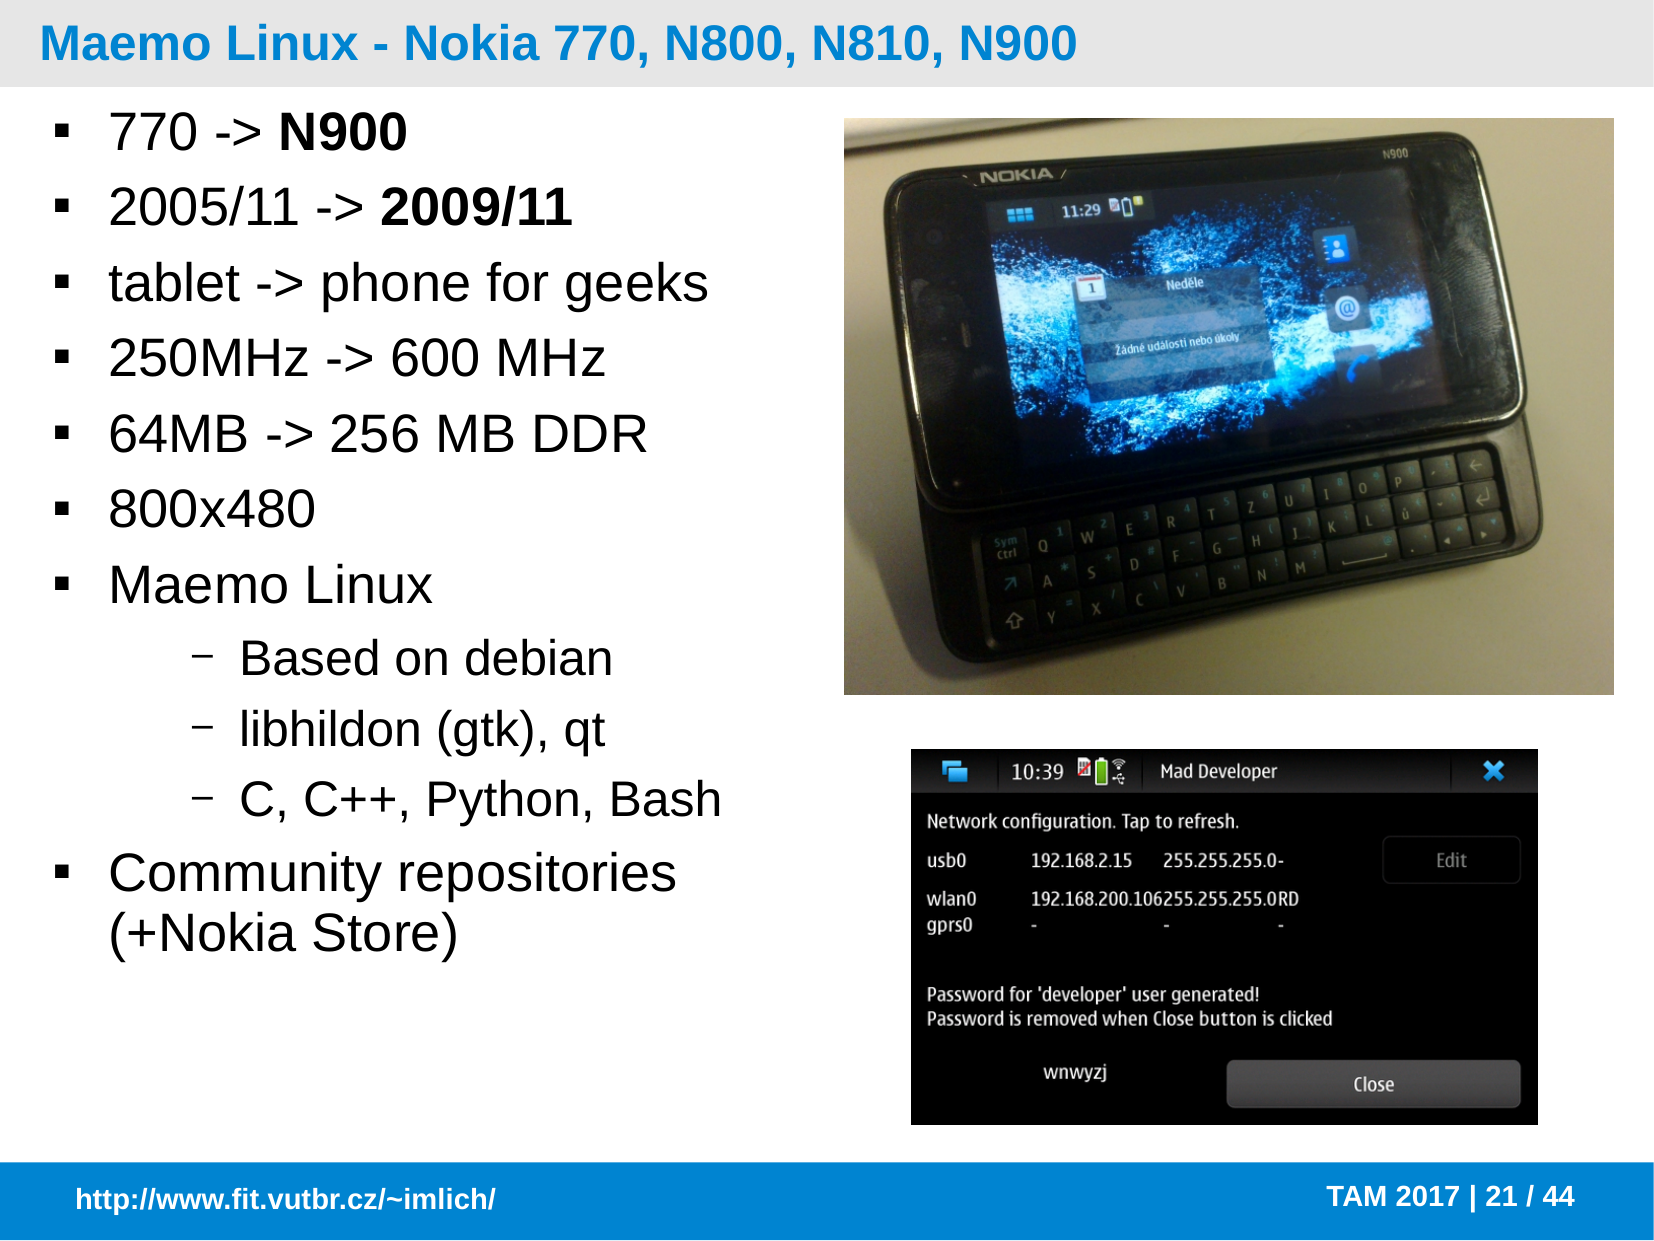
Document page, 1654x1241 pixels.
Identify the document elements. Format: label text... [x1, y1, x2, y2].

picture [911, 749, 1538, 1126]
list 770 -> N900 2005/11 -> 2009/11 tablet -> phone for geeks 250MHz -> 600 MHz 64MB -> 256 MB DDR 800x480 Maemo Linux Based on debian libhildon (gtk), qt C, C++, Python, Bash Community repositories (+Nokia Store) [37, 101, 807, 1126]
title Maemo Linux - Nokia 770, N800, N810, N900 [39, 5, 1615, 81]
picture [844, 118, 1614, 695]
